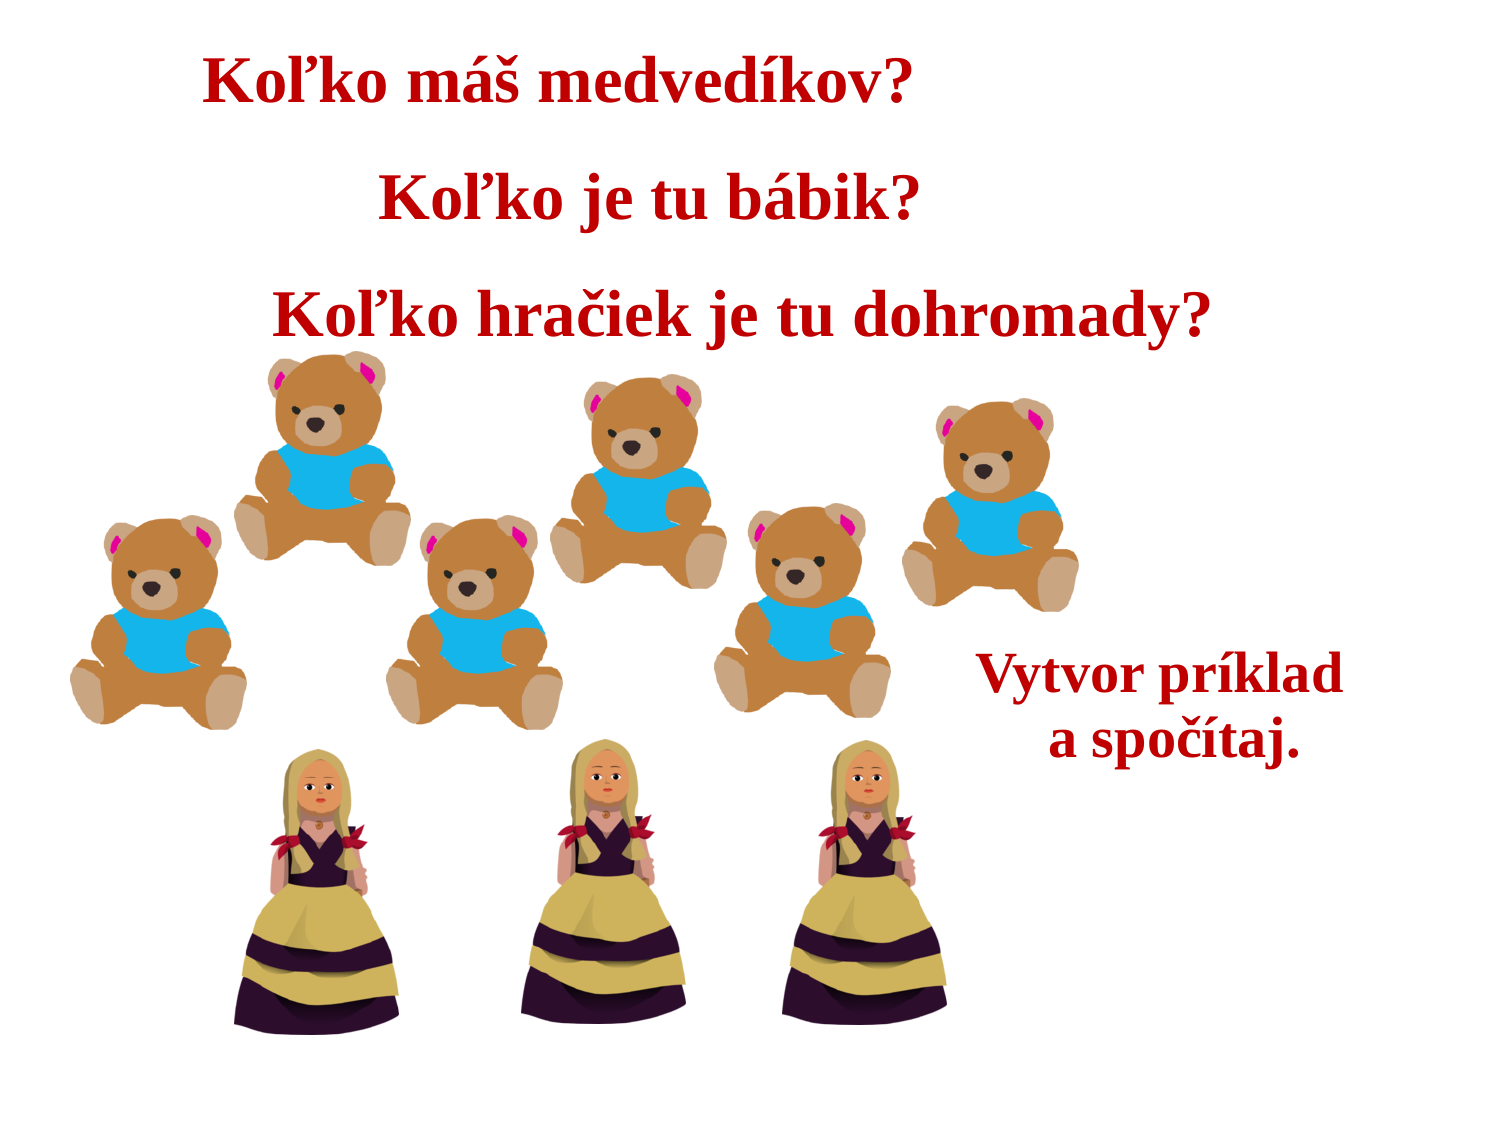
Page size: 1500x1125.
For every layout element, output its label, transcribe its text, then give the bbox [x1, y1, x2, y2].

text_box Koľko máš medvedíkov? [187, 35, 1336, 125]
picture [70, 351, 891, 730]
picture [234, 750, 399, 1035]
text_box Vytvor príklad a spočítaj. [960, 632, 1407, 778]
text_box Koľko je tu bábik? [363, 152, 1337, 242]
picture [782, 740, 947, 1026]
picture [902, 398, 1079, 612]
text_box Koľko hračiek je tu dohromady? [257, 269, 1500, 359]
picture [521, 739, 686, 1024]
